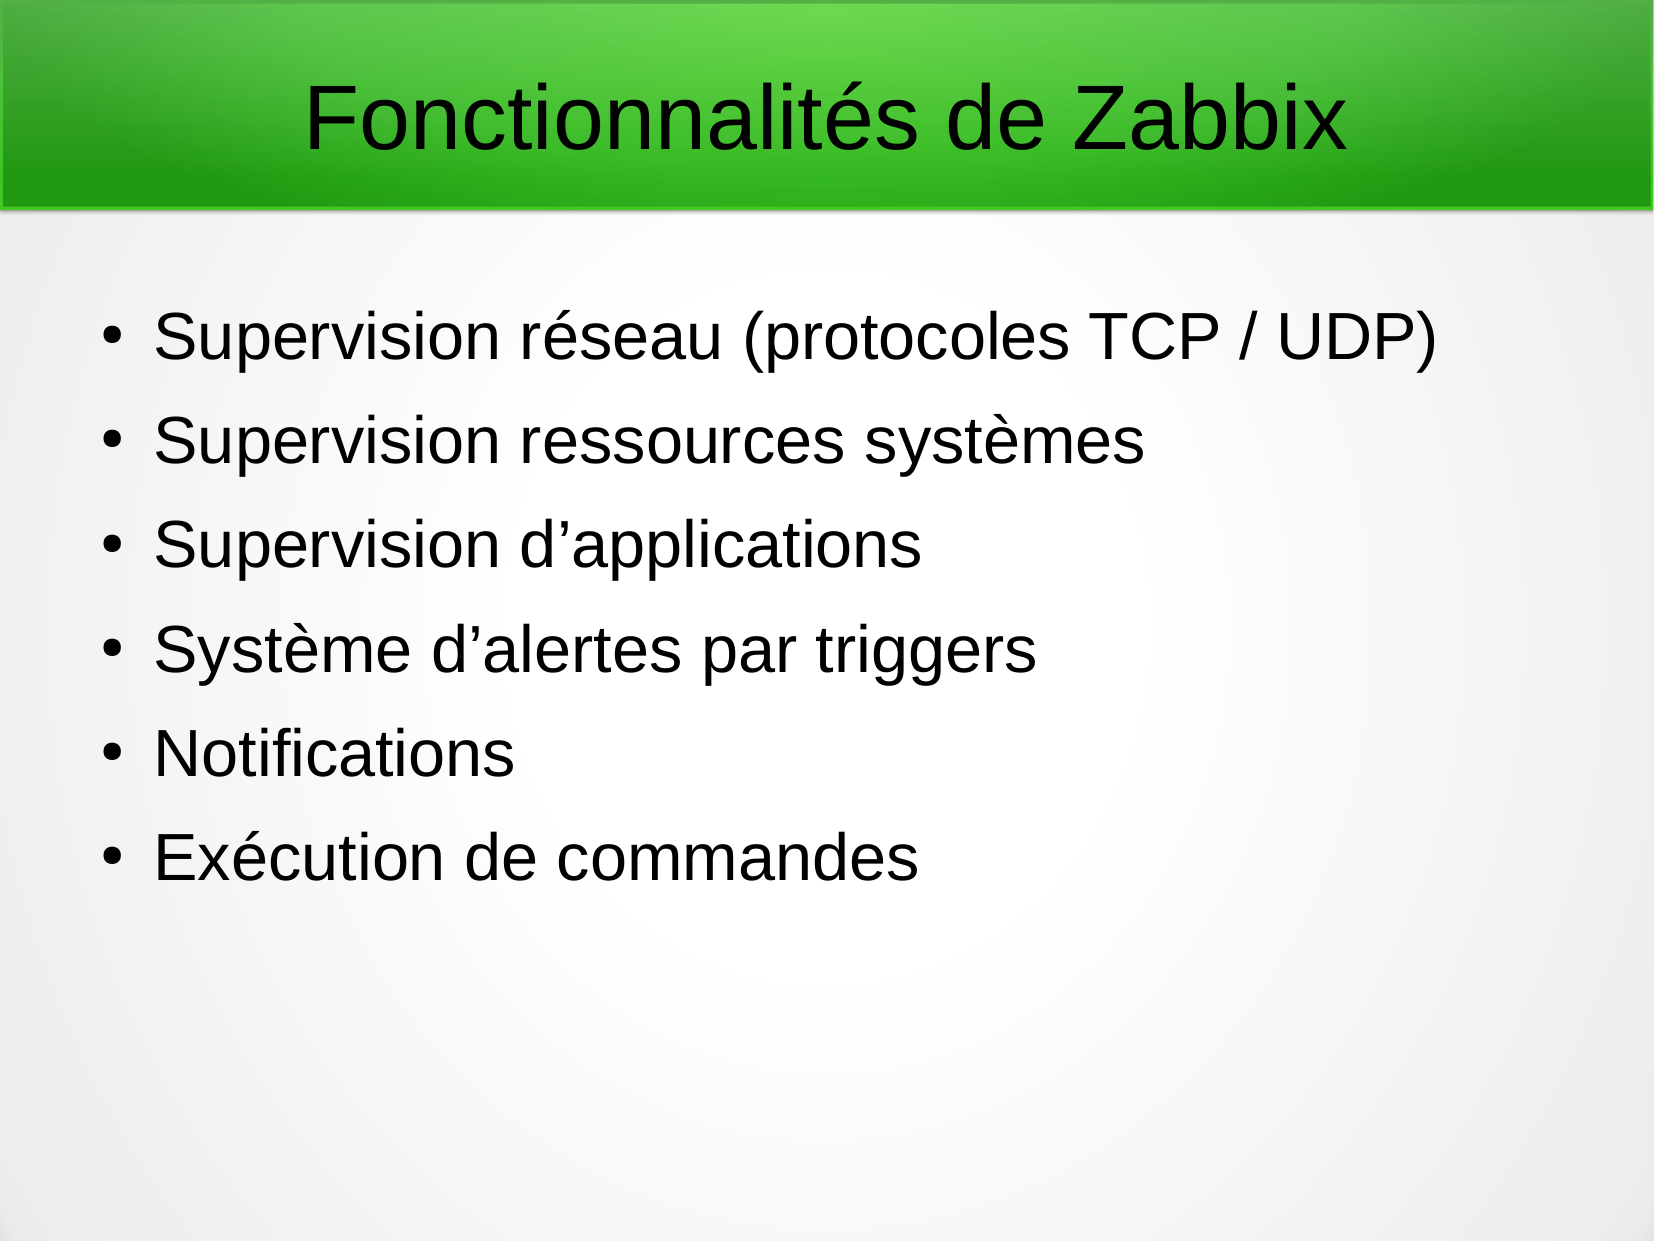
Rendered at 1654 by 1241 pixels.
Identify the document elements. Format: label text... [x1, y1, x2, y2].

list Supervision réseau (protocoles TCP / UDP) Supervision ressources systèmes Supervision d’applications Système d’alertes par triggers Notifications Exécution de commandes [82, 299, 1571, 1019]
title Fonctionnalités de Zabbix [82, 47, 1571, 189]
